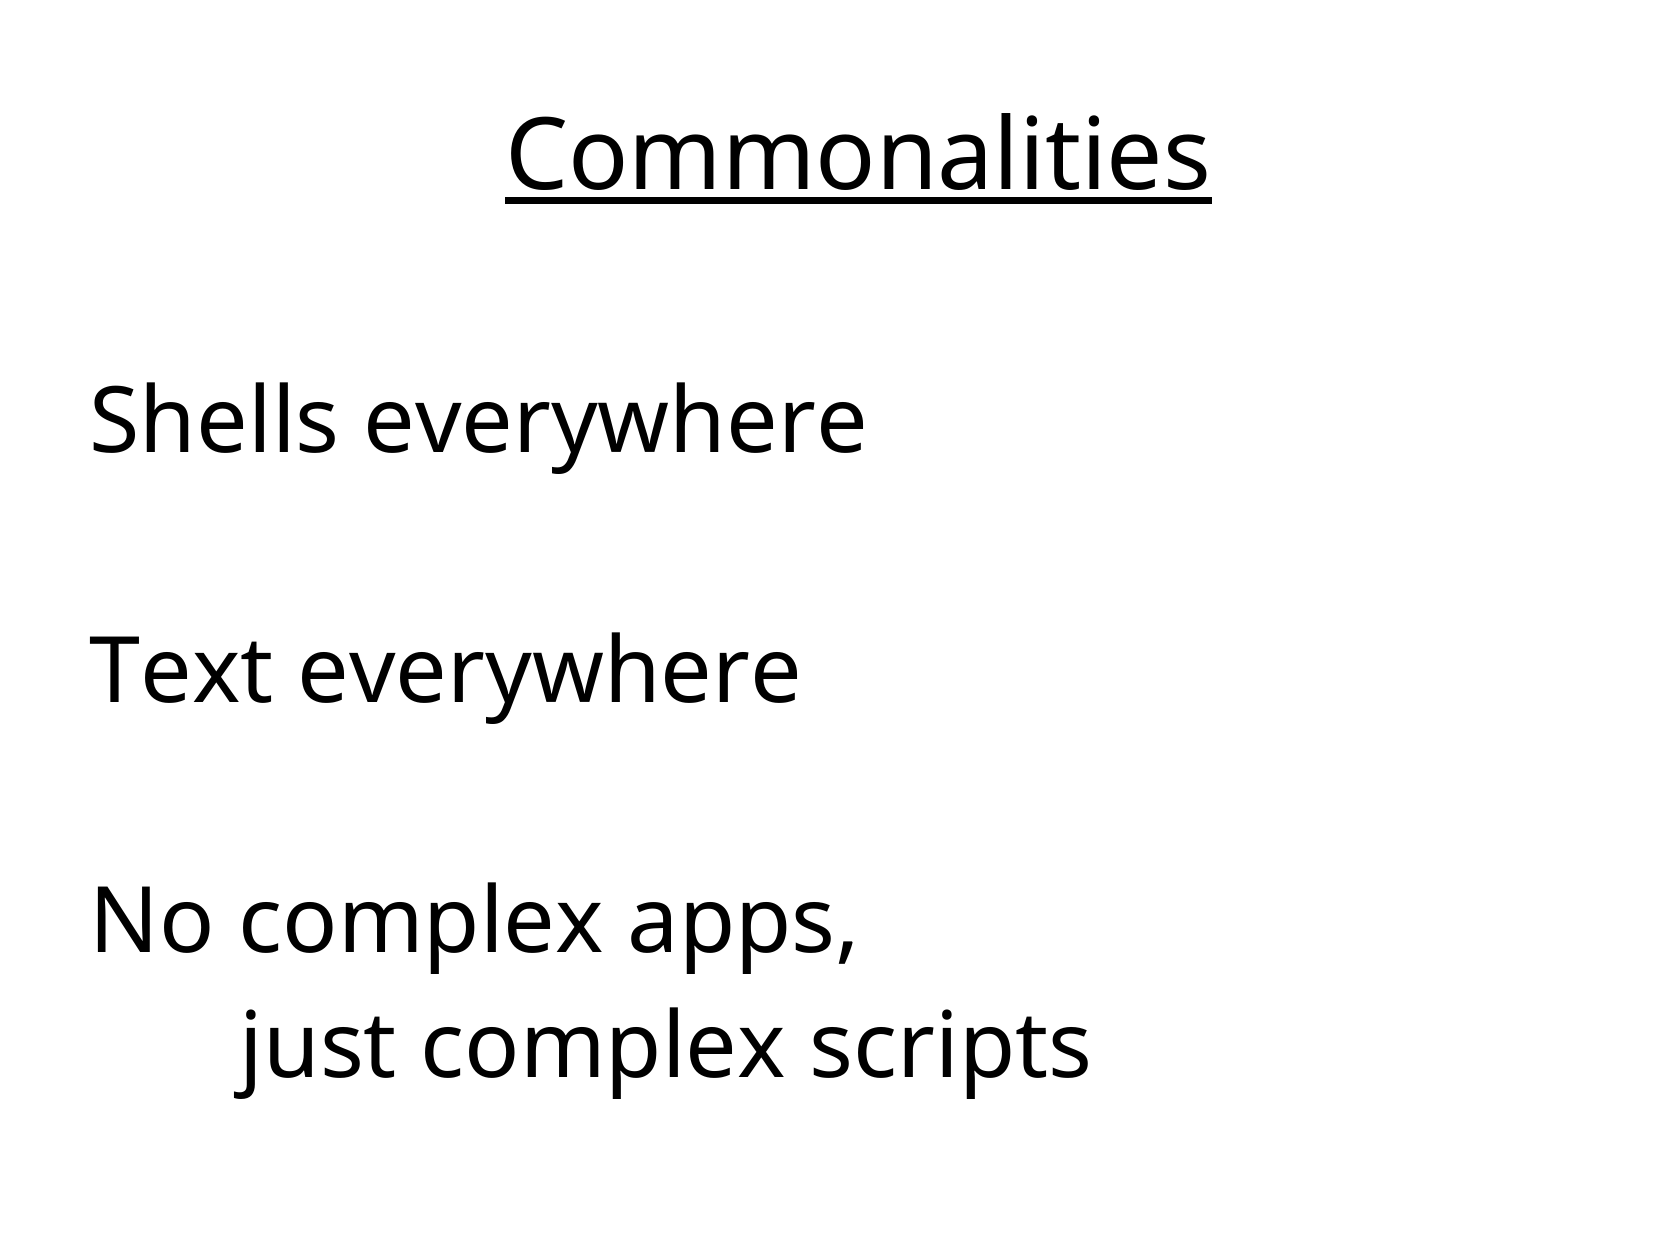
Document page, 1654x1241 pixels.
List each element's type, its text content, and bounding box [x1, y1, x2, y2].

text_box Commonalities Shells everywhere Text everywhere No complex apps, just complex scripts Helping themselves when needed [75, 75, 1576, 1201]
